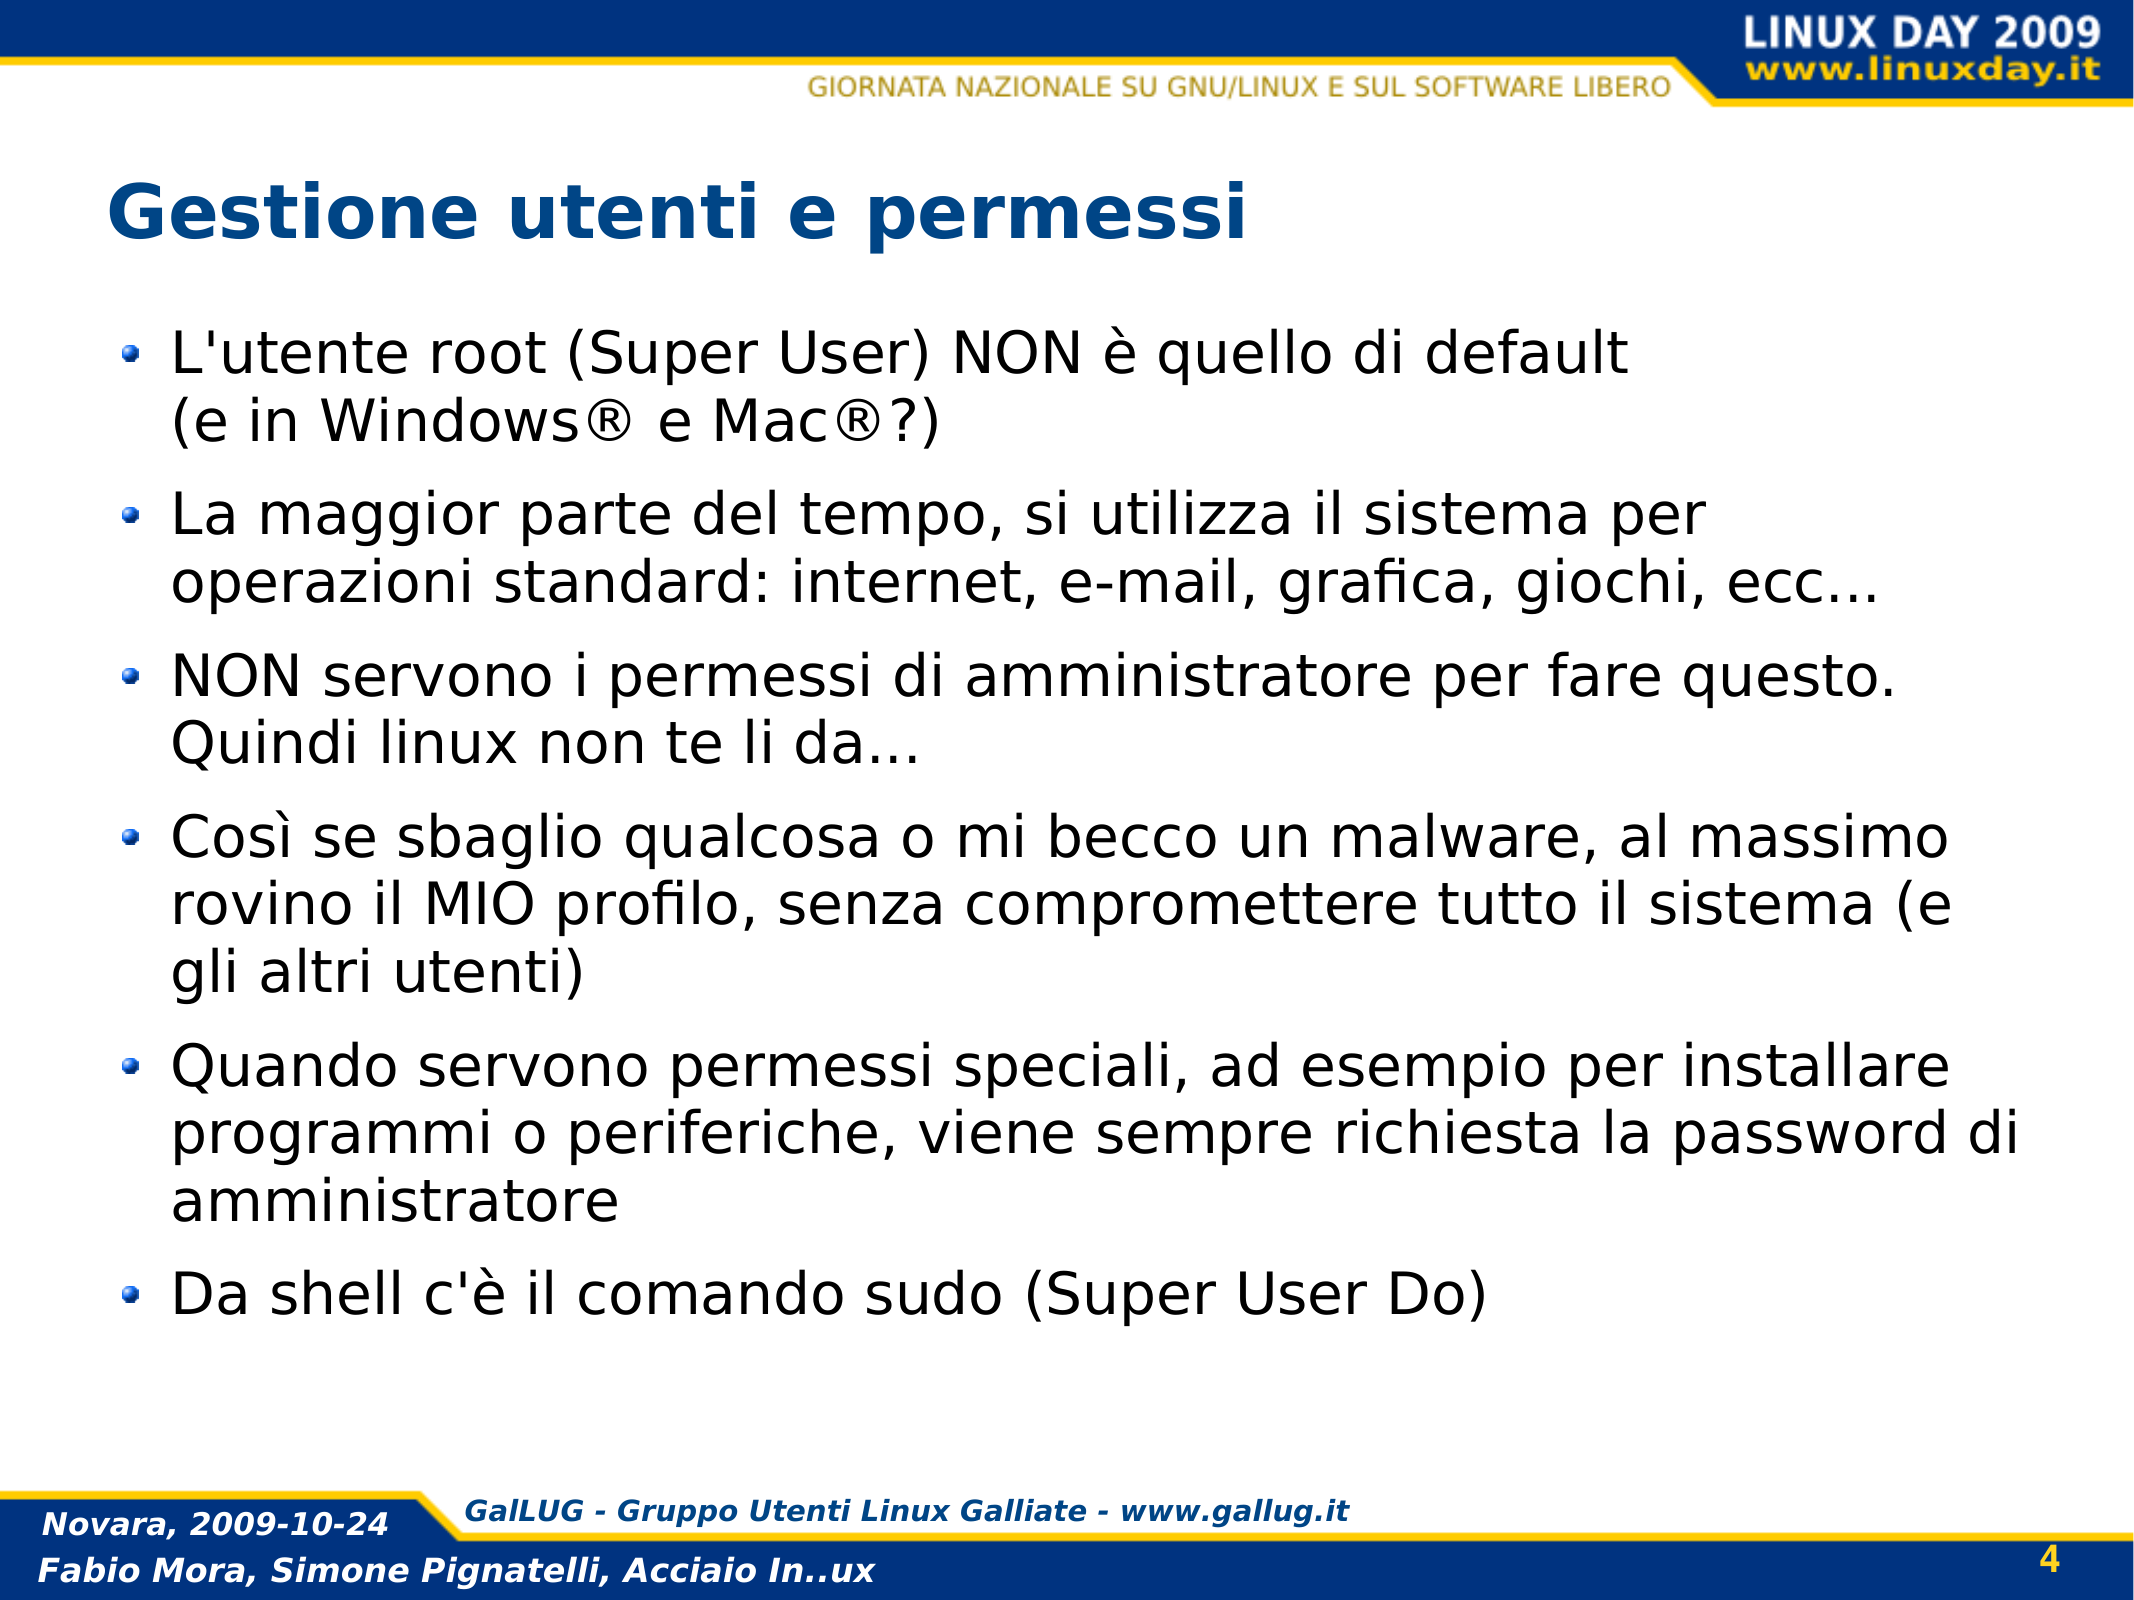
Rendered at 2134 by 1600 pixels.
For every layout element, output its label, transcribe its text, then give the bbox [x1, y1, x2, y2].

picture [0, 0, 2134, 1600]
list L'utente root (Super User) NON è quello di default (e in Windows® e Mac®?) La maggior parte del tempo, si utilizza il sistema per operazioni standard: internet, e-mail, grafica, giochi, ecc... NON servono i permessi di amministratore per fare questo. Quindi linux non te li da... Così se sbaglio qualcosa o mi becco un malware, al massimo rovino il MIO profilo, senza compromettere tutto il sistema (e gli altri utenti) Quando servono permessi speciali, ad esempio per installare programmi o periferiche, viene sempre richiesta la password di amministratore Da shell c'è il comando sudo (Super User Do) [106, 319, 2027, 1441]
title Gestione utenti e permessi [106, 159, 2080, 267]
